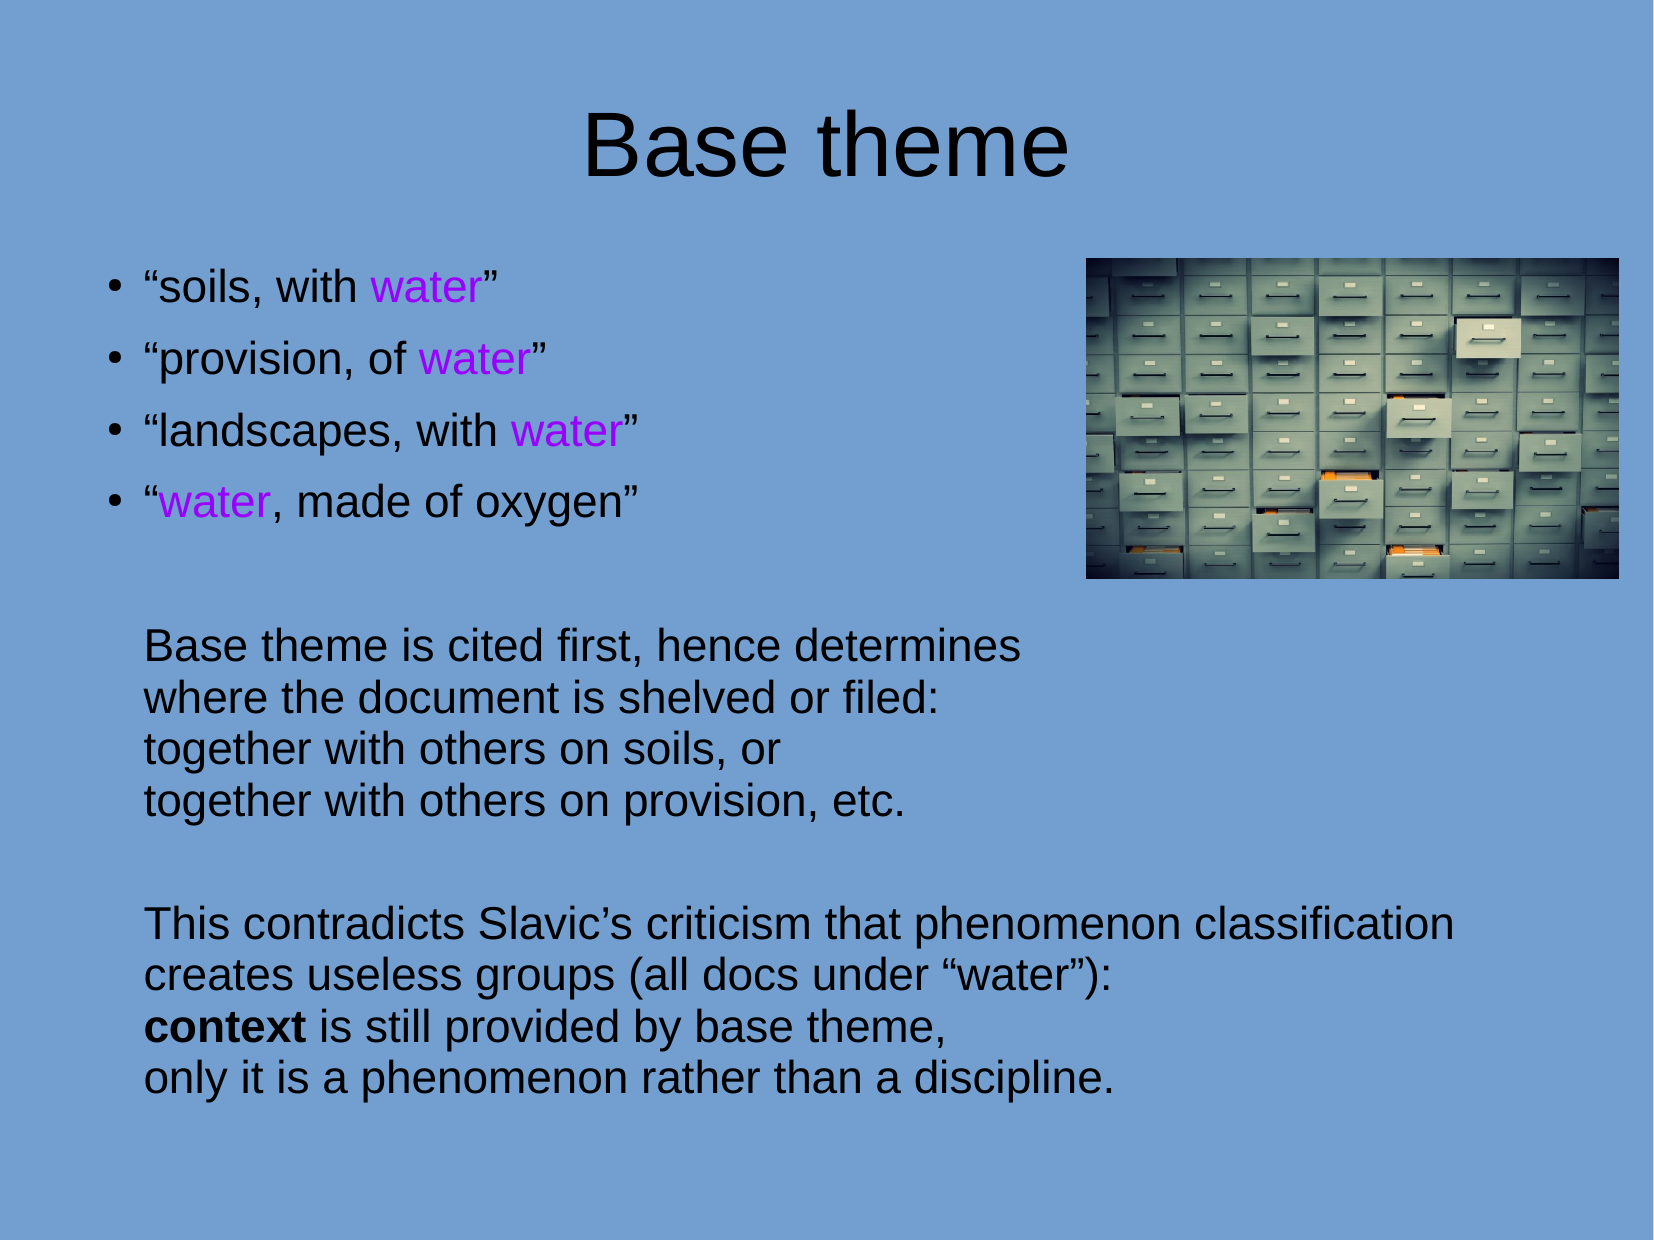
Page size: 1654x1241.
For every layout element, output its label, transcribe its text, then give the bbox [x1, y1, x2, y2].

picture [1086, 258, 1619, 579]
list “soils, with water” “provision, of water” “landscapes, with water” “water, made of oxygen” Base theme is cited first, hence determines where the document is shelved or filed: together with others on soils, or together with others on provision, etc. This contradicts Slavic’s criticism that phenomenon classification creates useless groups (all docs under “water”): context is still provided by base theme, only it is a phenomenon rather than a discipline. [94, 188, 1583, 1111]
title Base theme [82, 40, 1571, 249]
